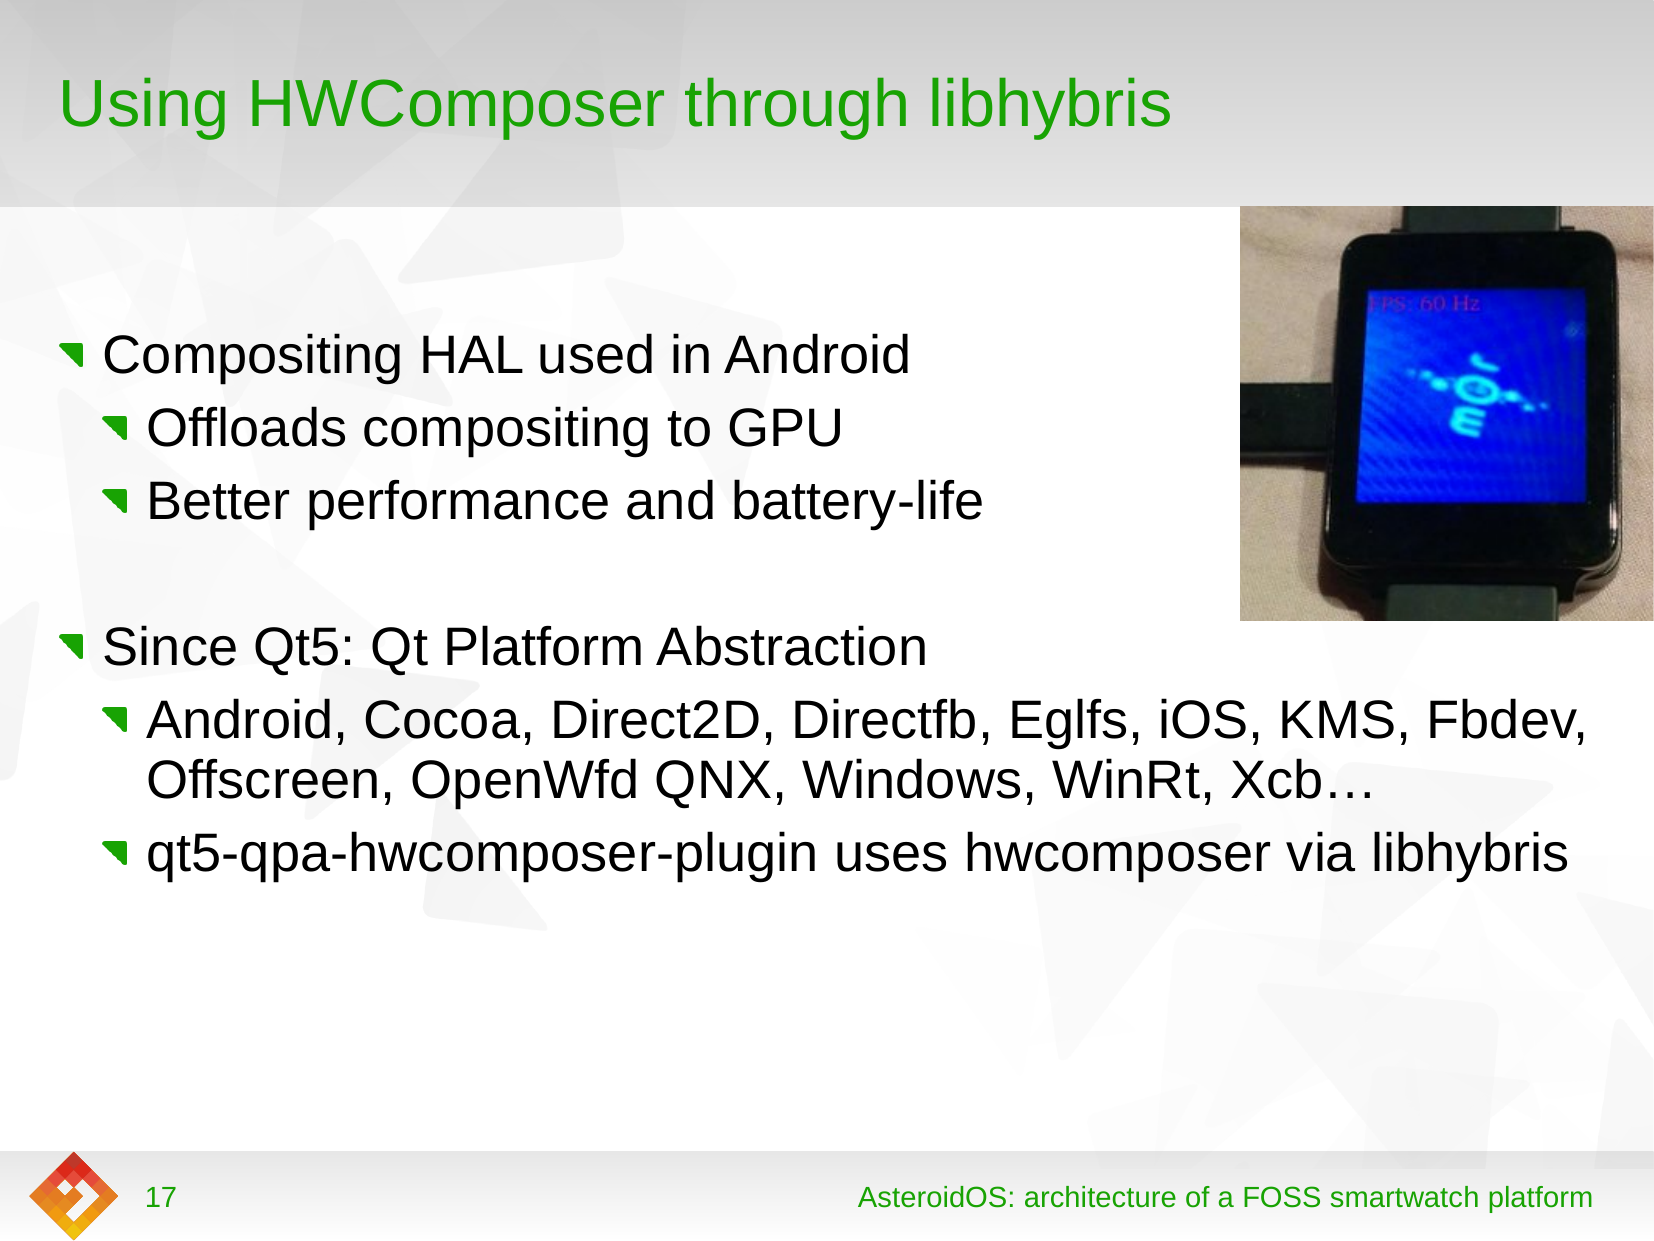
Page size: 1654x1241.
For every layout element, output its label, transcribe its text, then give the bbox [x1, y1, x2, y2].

list Compositing HAL used in Android Offloads compositing to GPU Better performance and battery-life Since Qt5: Qt Platform Abstraction Android, Cocoa, Direct2D, Directfb, Eglfs, iOS, KMS, Fbdev, Offscreen, OpenWfd QNX, Windows, WinRt, Xcb… qt5-qpa-hwcomposer-plugin uses hwcomposer via libhybris [59, 324, 1595, 1115]
title Using HWComposer through libhybris [59, 29, 1595, 178]
picture [0, 0, 783, 931]
picture [915, 206, 1654, 1169]
